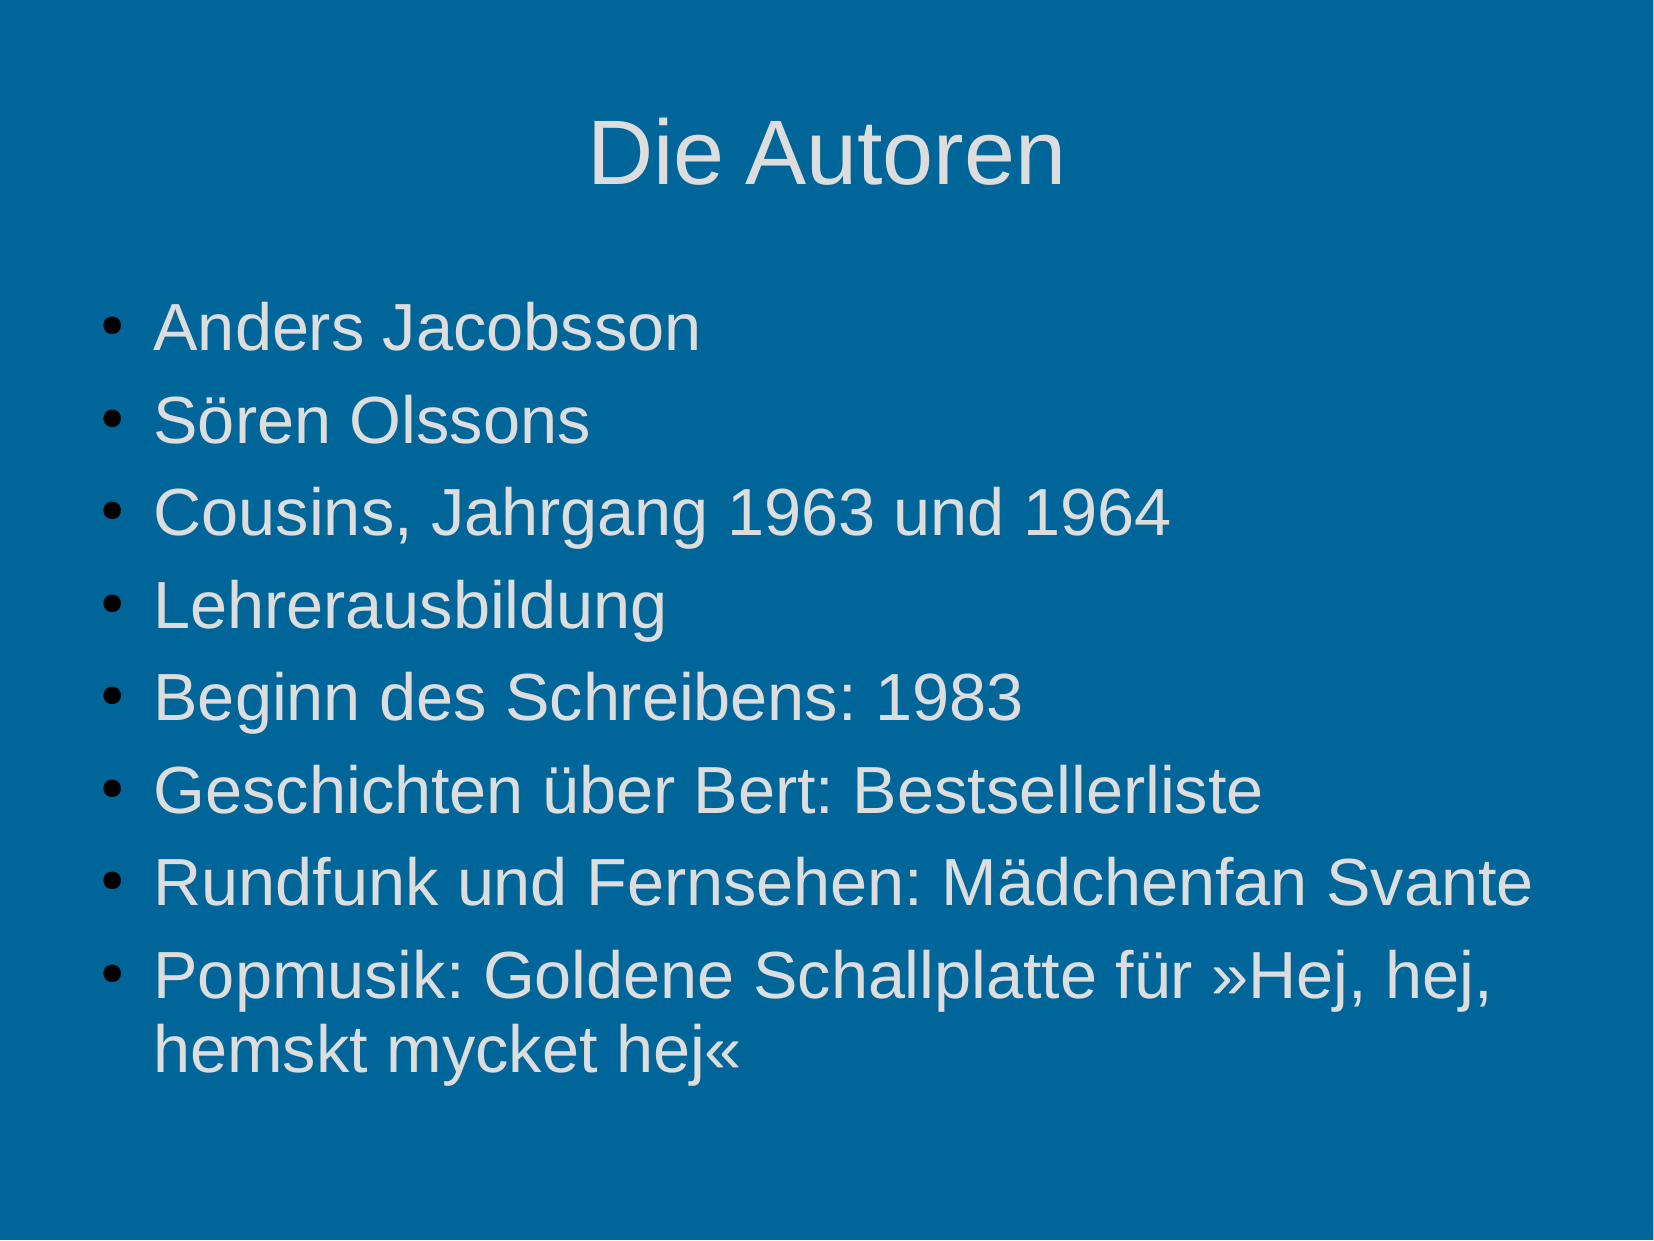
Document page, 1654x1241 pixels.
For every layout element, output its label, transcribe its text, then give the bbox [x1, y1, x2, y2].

list Anders Jacobsson Sören Olssons Cousins, Jahrgang 1963 und 1964 Lehrerausbildung Beginn des Schreibens: 1983 Geschichten über Bert: Bestsellerliste Rundfunk und Fernsehen: Mädchenfan Svante Popmusik: Goldene Schallplatte für »Hej, hej, hemskt mycket hej« [82, 290, 1571, 1109]
title Die Autoren [82, 49, 1571, 257]
